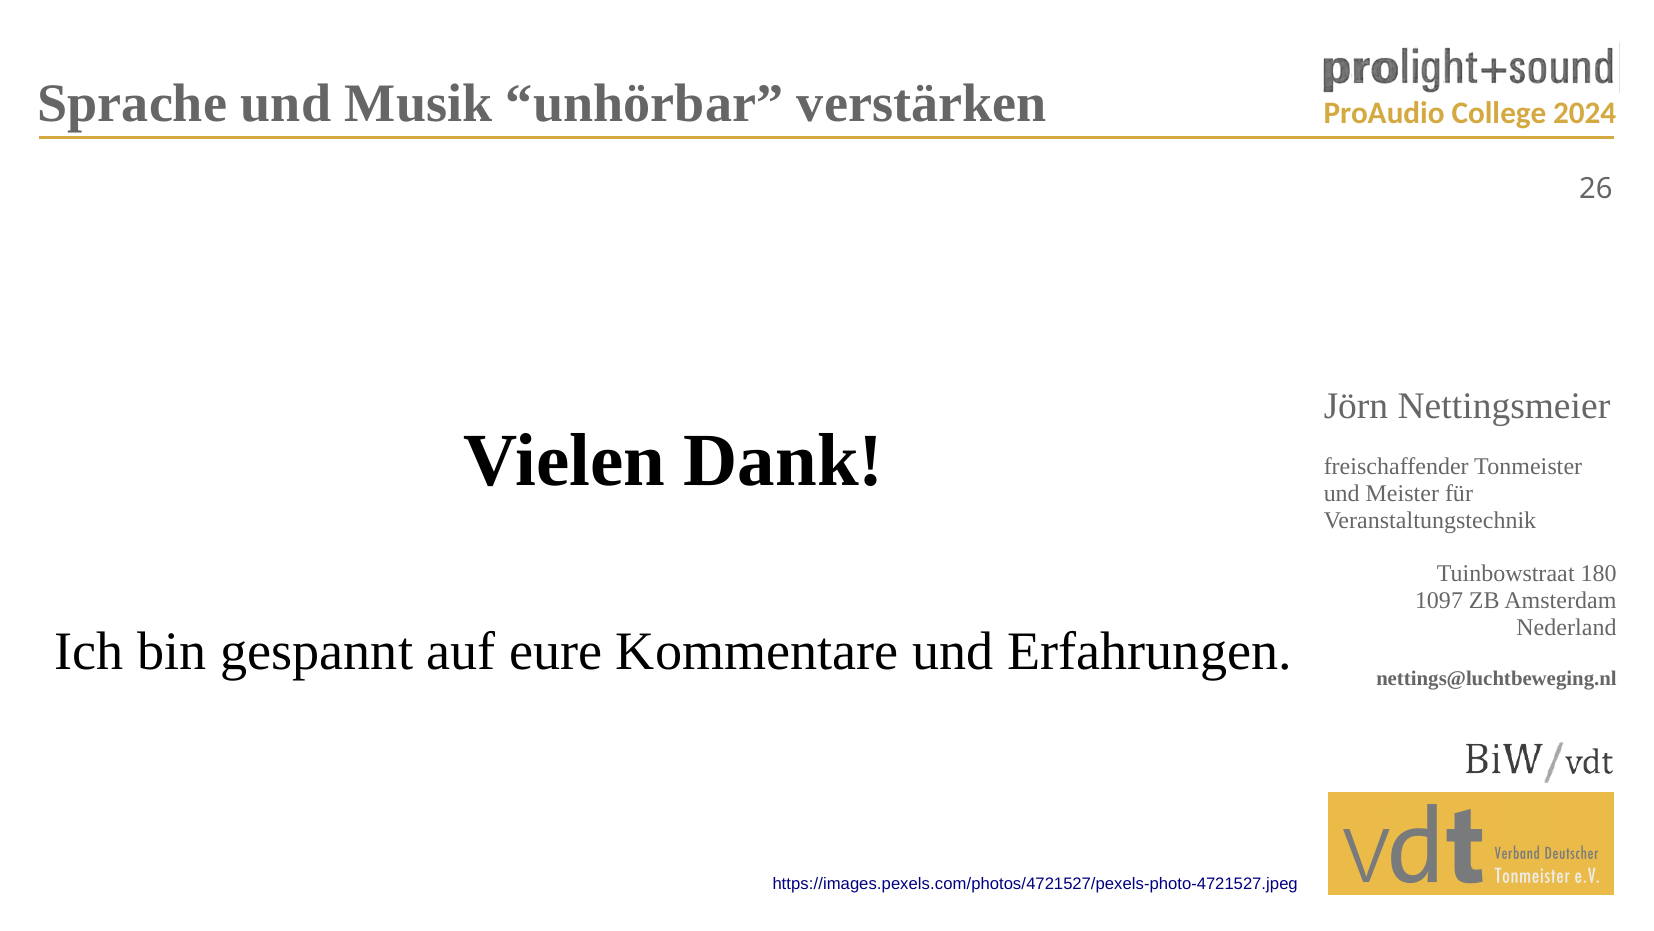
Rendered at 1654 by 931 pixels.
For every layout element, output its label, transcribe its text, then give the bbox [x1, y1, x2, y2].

picture [1318, 42, 1620, 93]
text_box https://images.pexels.com/photos/4721527/pexels-photo-4721527.jpeg [495, 866, 1314, 908]
list Vielen Dank! Ich bin gespannt auf eure Kommentare und Erfahrungen. [36, 187, 1312, 913]
title Sprache und Musik “unhörbar” verstärken [37, 43, 1275, 164]
